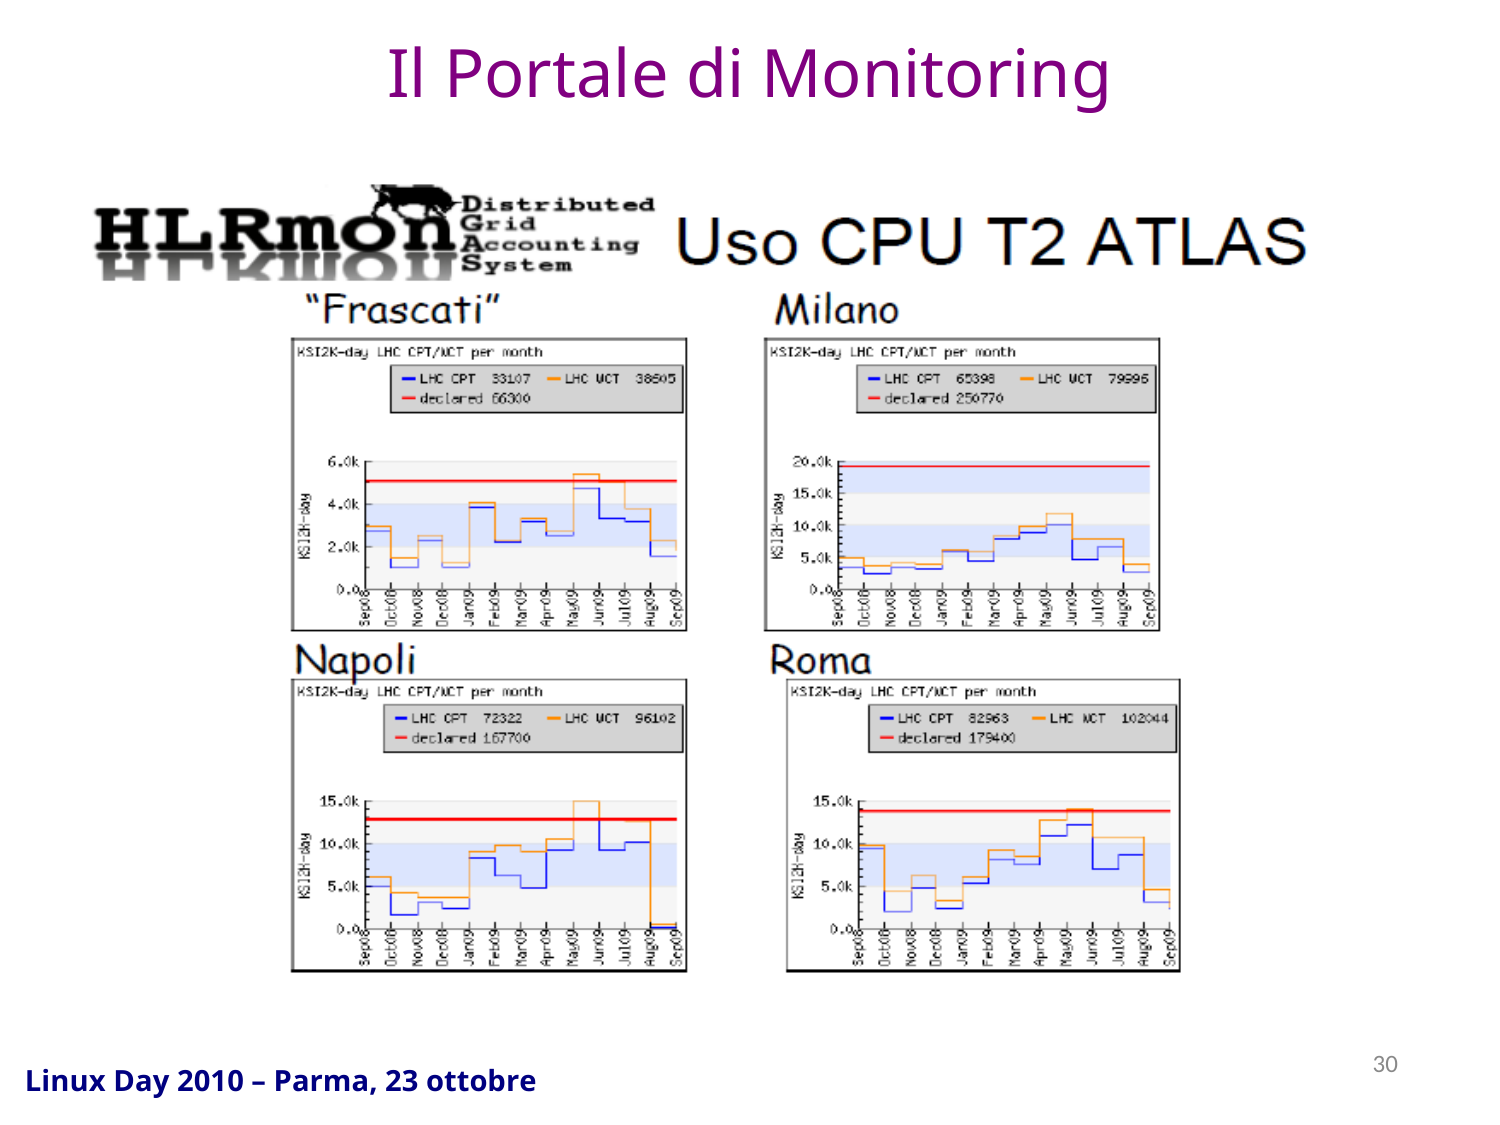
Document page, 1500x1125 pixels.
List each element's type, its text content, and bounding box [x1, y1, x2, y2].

picture [83, 161, 1321, 987]
text_box Il Portale di Monitoring [41, 0, 1459, 132]
